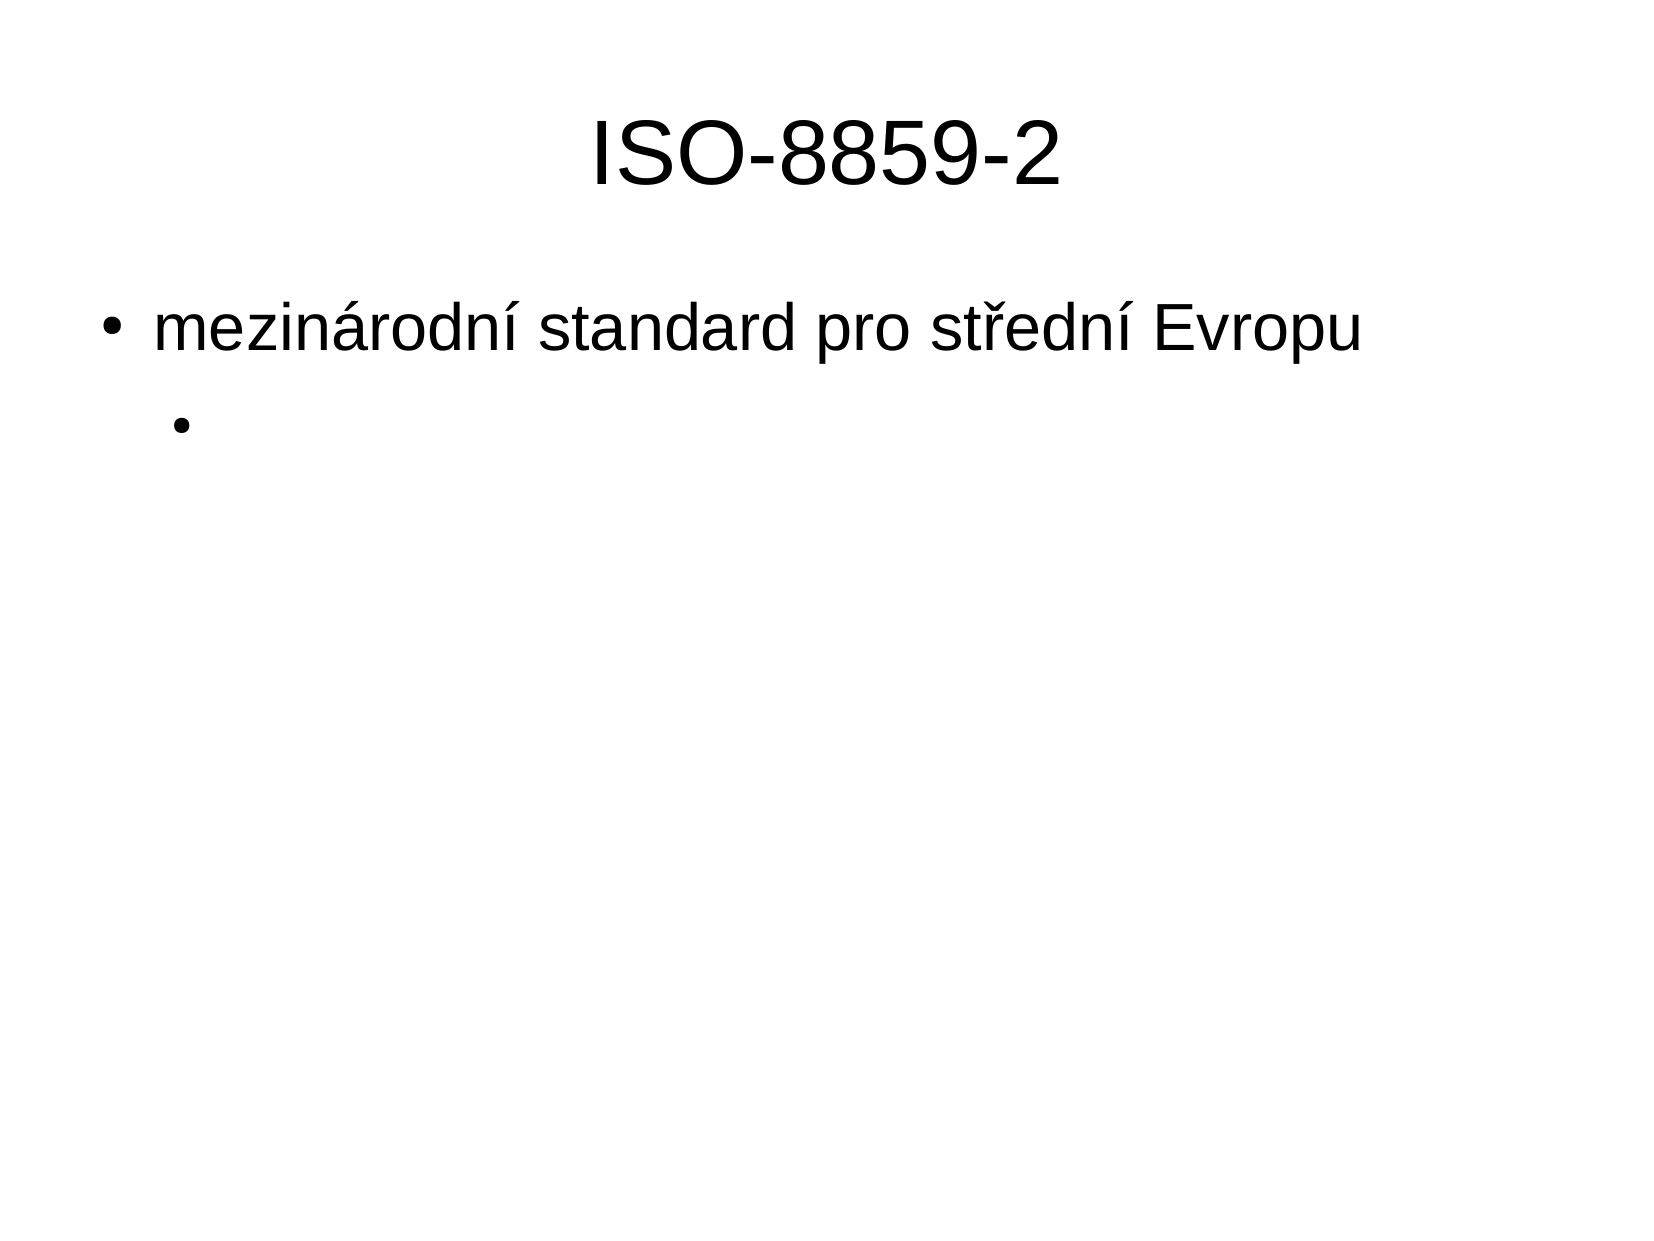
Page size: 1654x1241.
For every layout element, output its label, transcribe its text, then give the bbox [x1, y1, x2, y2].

list mezinárodní standard pro střední Evropu [82, 290, 1571, 1010]
title ISO-8859-2 [82, 49, 1571, 257]
